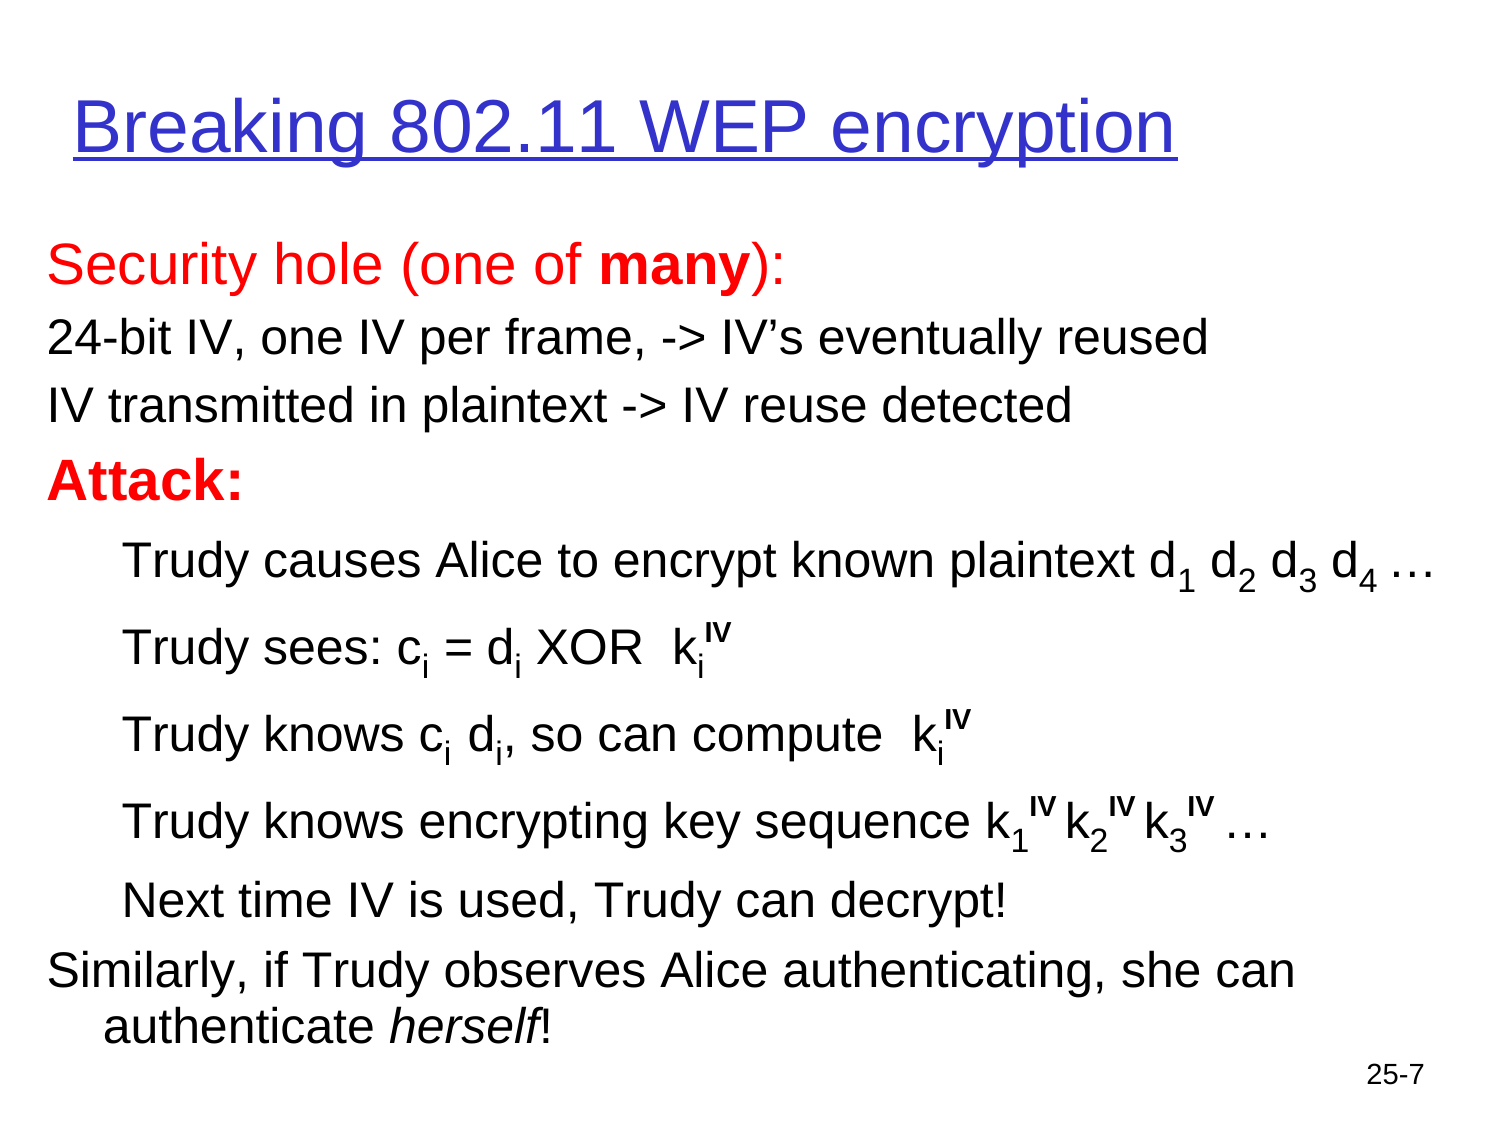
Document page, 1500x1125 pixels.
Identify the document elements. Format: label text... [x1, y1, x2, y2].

list Security hole (one of many): 24-bit IV, one IV per frame, -> IV’s eventually reused IV transmitted in plaintext -> IV reuse detected Attack: Trudy causes Alice to encrypt known plaintext d1 d2 d3 d4 … Trudy sees: ci = di XOR kiIV Trudy knows ci di, so can compute kiIV Trudy knows encrypting key sequence k1IV k2IV k3IV … Next time IV is used, Trudy can decrypt! Similarly, if Trudy observes Alice authenticating, she can authenticate herself! [31, 223, 1500, 1062]
title Breaking 802.11 WEP encryption [57, 33, 1333, 221]
